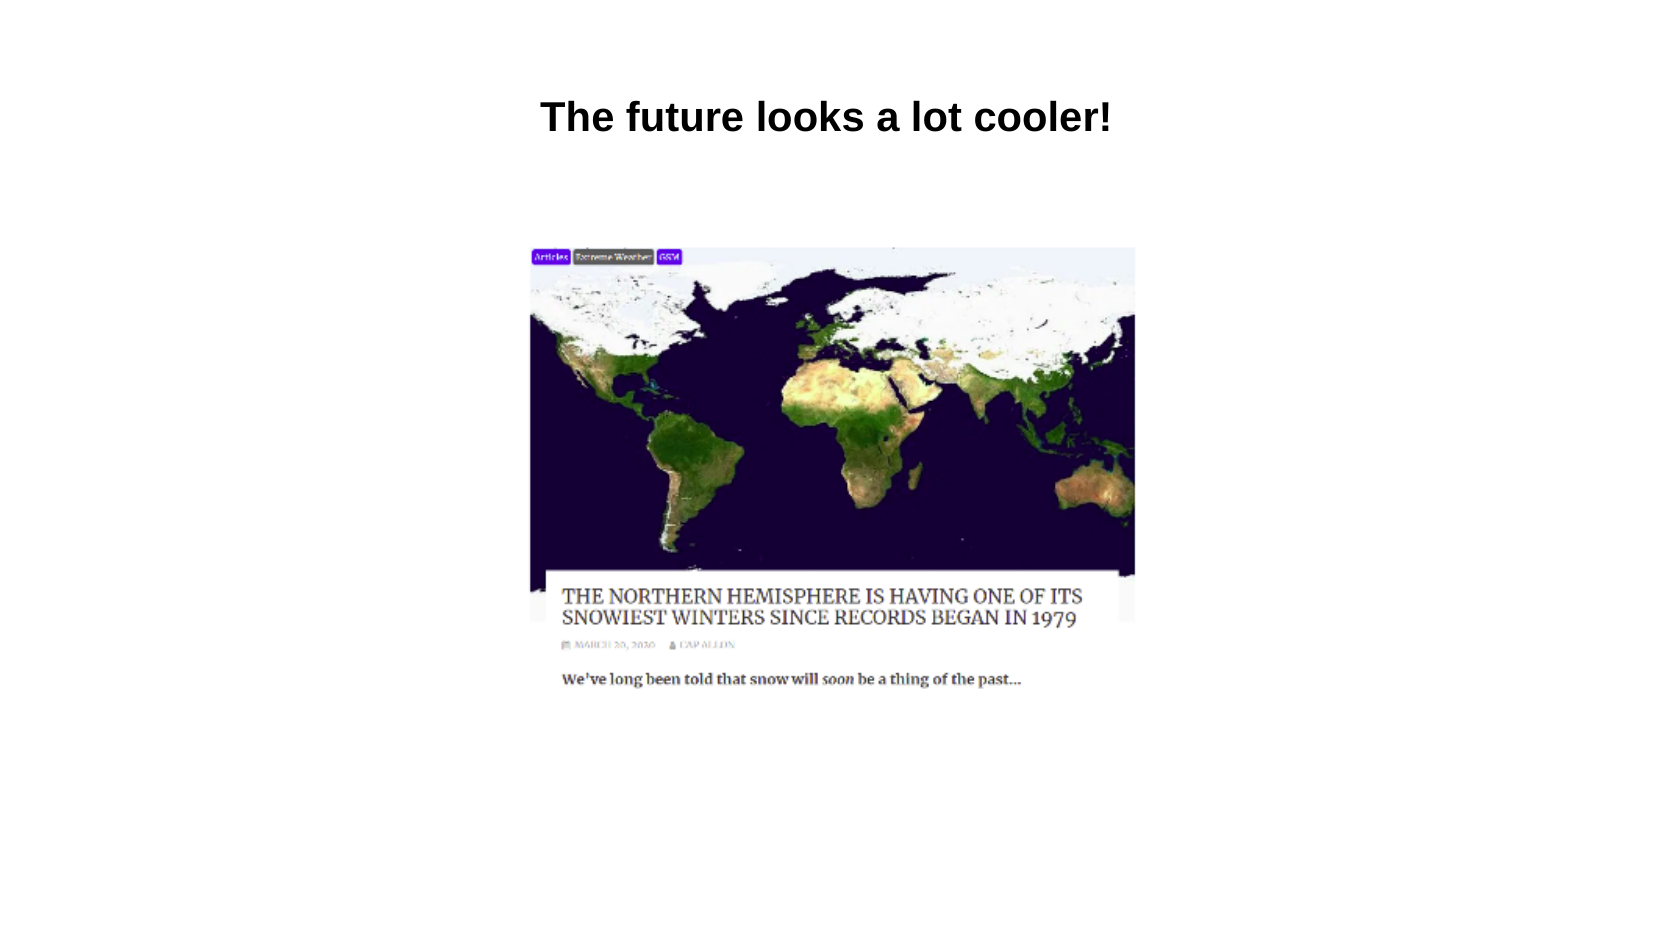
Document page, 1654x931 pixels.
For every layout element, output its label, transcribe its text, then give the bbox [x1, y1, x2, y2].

picture [518, 243, 1143, 692]
text_box The future looks a lot cooler! [82, 89, 1571, 140]
